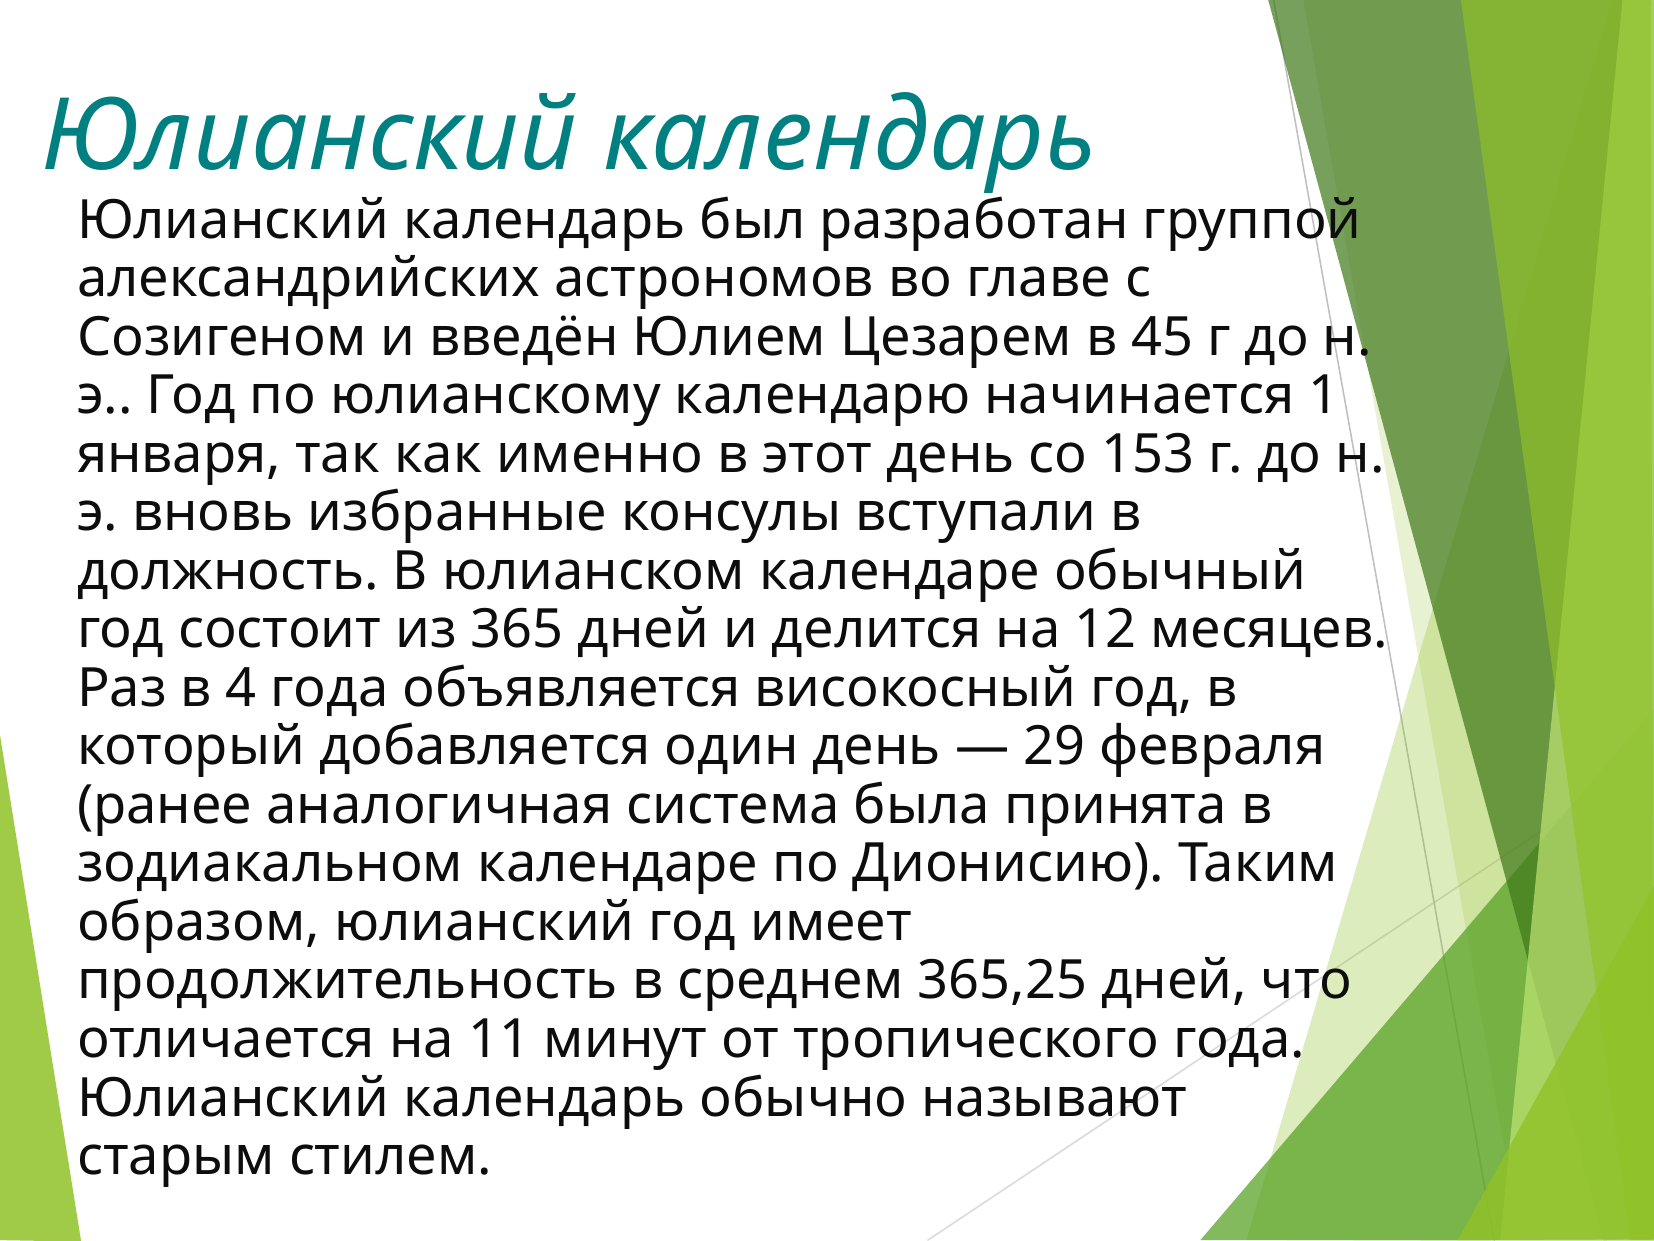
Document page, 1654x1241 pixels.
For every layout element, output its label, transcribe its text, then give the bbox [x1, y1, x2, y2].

subtitle Юлианский календарь Юлианский календарь был разработан группой александрийских астрономов во главе с Созигеном и введён Юлием Цезарем в 45 г до н. э.. Год по юлианскому календарю начинается 1 января, так как именно в этот день со 153 г. до н. э. вновь избранные консулы вступали в должность. В юлианском календаре обычный год состоит из 365 дней и делится на 12 месяцев. Раз в 4 года объявляется високосный год, в который добавляется один день — 29 февраля (ранее аналогичная система была принята в зодиакальном календаре по Дионисию). Таким образом, юлианский год имеет продолжительность в среднем 365,25 дней, что отличается на 11 минут от тропического года. Юлианский календарь обычно называют старым стилем. [0, 59, 1413, 1211]
